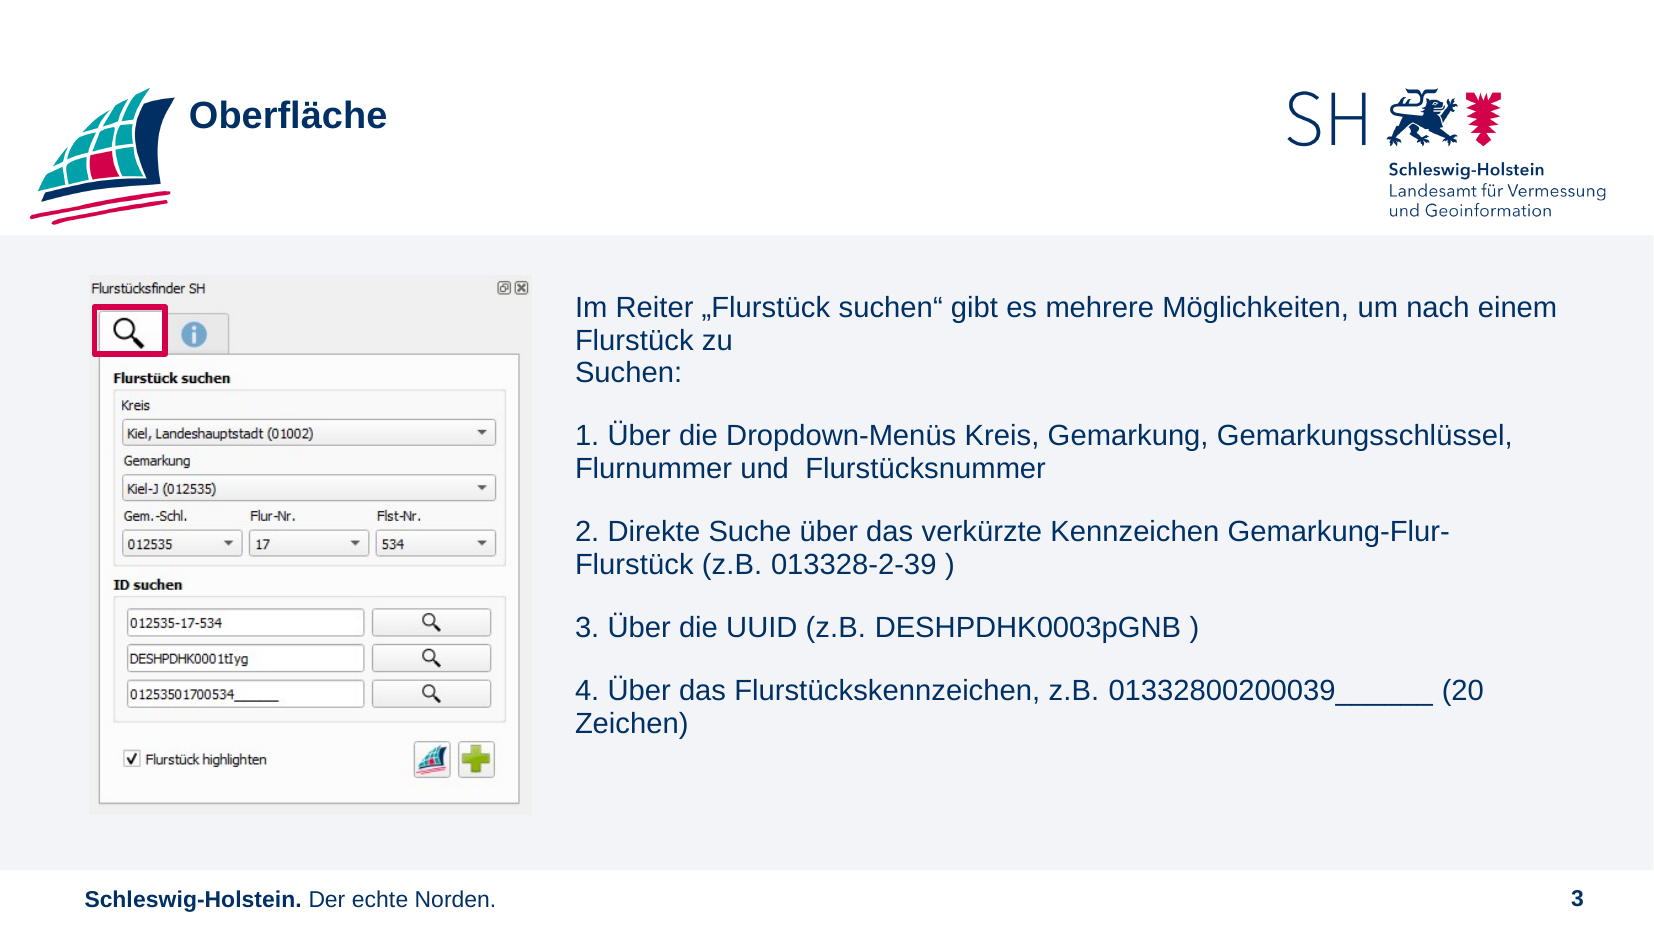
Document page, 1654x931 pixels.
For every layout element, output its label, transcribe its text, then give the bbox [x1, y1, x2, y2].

picture [1287, 88, 1607, 220]
picture [29, 82, 175, 225]
text_box Im Reiter „Flurstück suchen“ gibt es mehrere Möglichkeiten, um nach einem Flurstück zu Suchen: 1. Über die Dropdown-Menüs Kreis, Gemarkung, Gemarkungsschlüssel, Flurnummer und Flurstücksnummer 2. Direkte Suche über das verkürzte Kennzeichen Gemarkung-Flur-Flurstück (z.B. 013328-2-39 ) 3. Über die UUID (z.B. DESHPDHK0003pGNB ) 4. Über das Flurstückskennzeichen, z.B. 01332800200039______ (20 Zeichen) [560, 283, 1583, 778]
picture [89, 275, 532, 815]
title Oberfläche [188, 94, 1241, 225]
